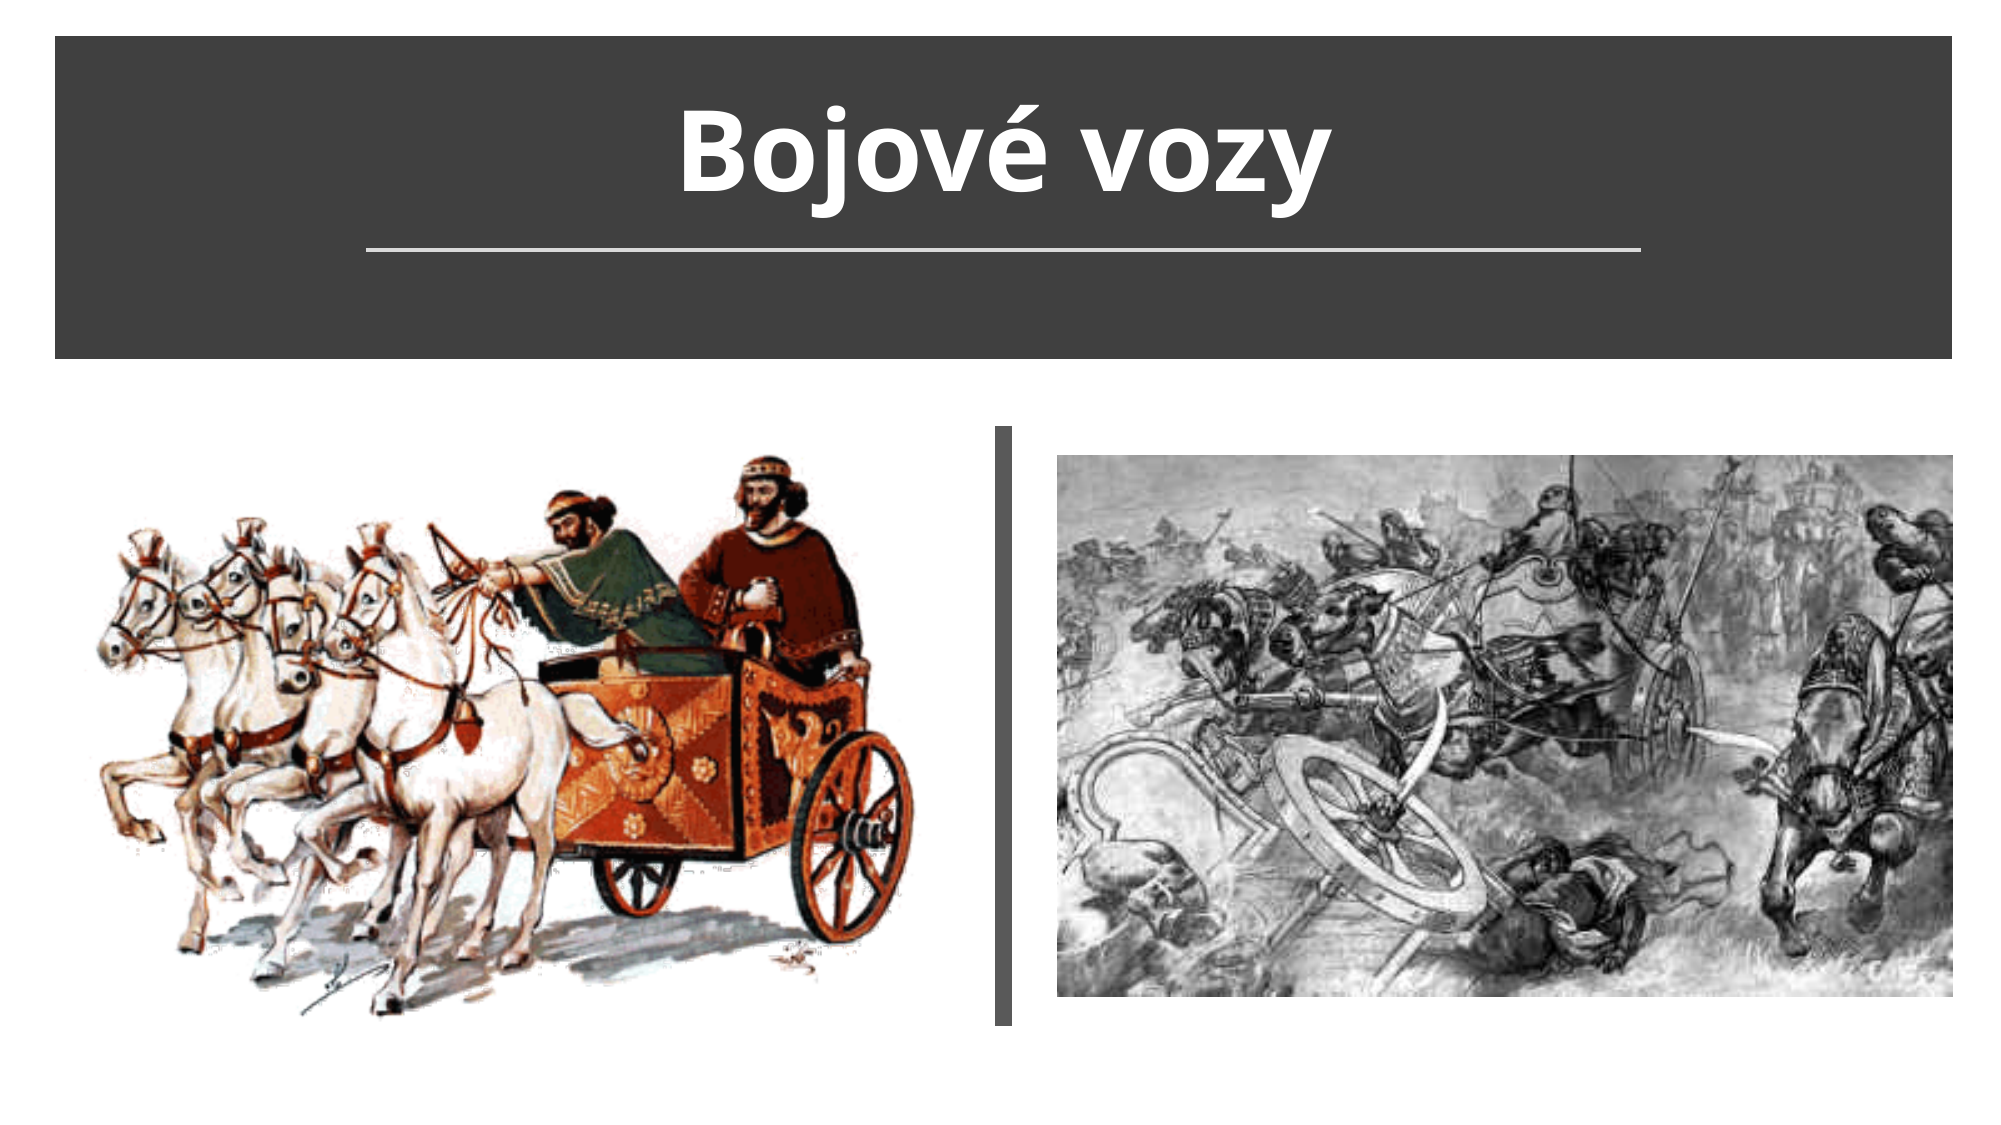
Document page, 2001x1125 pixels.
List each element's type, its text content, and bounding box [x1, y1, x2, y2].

title Bojové vozy [89, 71, 1918, 224]
picture [1057, 455, 1953, 997]
text_box [65, 46, 1942, 349]
picture [65, 398, 939, 1054]
